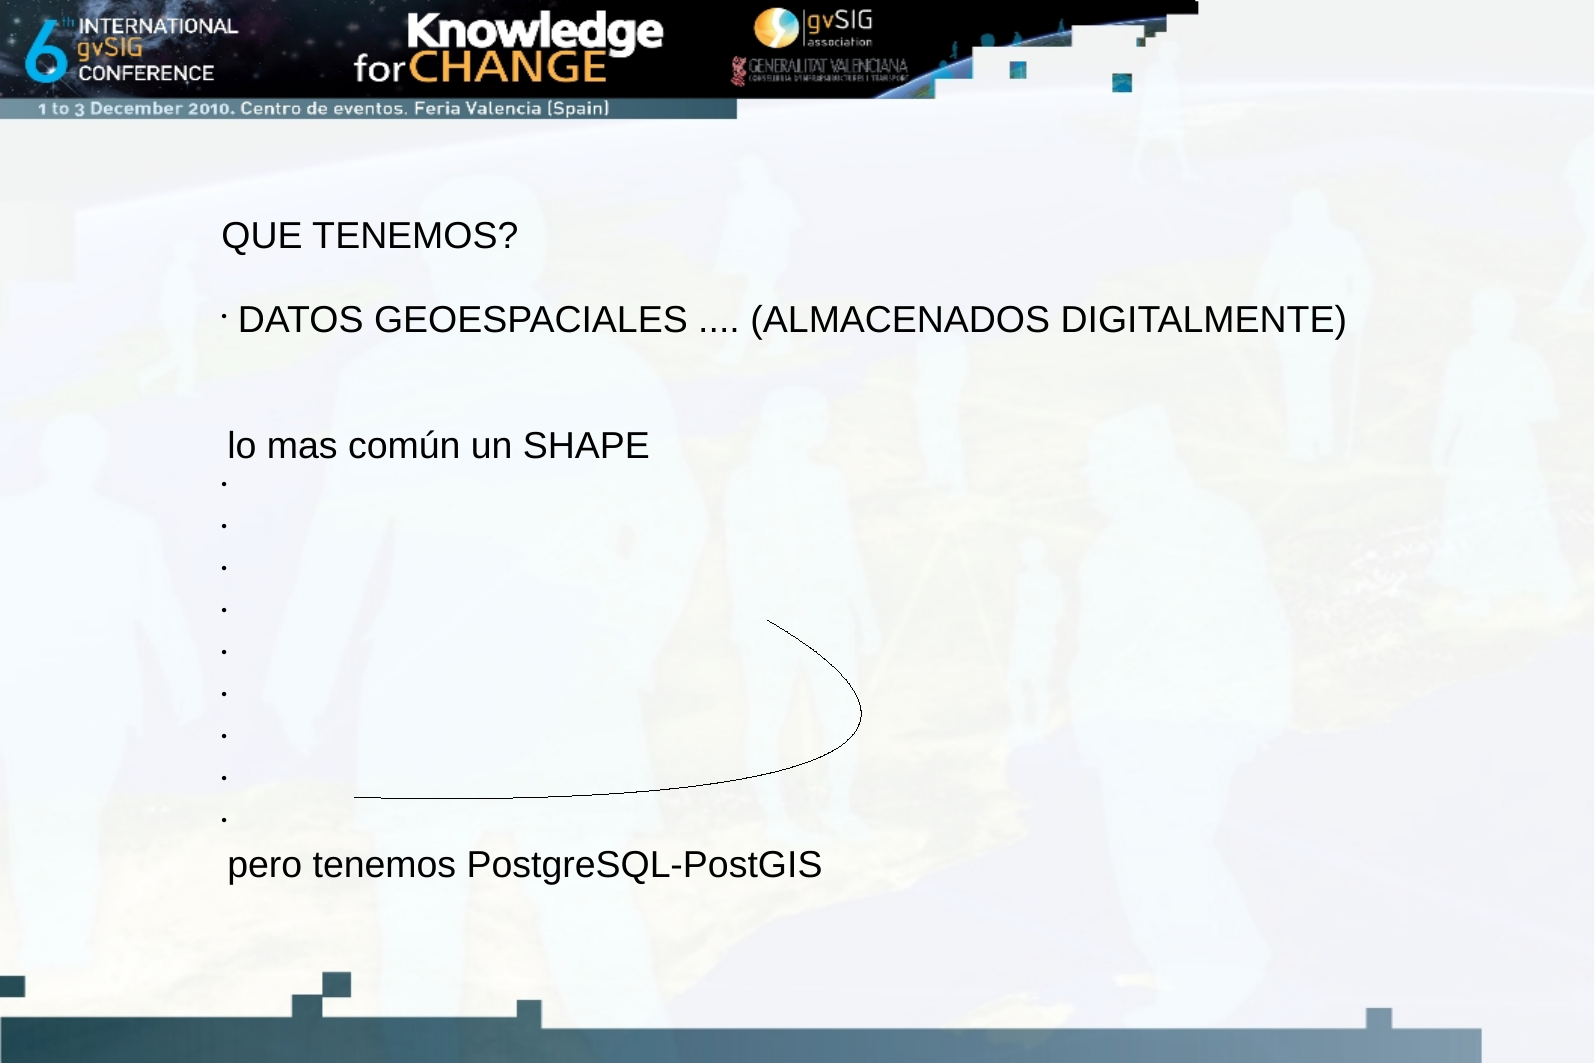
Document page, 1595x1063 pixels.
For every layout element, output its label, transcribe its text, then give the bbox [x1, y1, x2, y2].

picture [0, 0, 1595, 1063]
text_box QUE TENEMOS? DATOS GEOESPACIALES .... (ALMACENADOS DIGITALMENTE) lo mas común un SHAPE pero tenemos PostgreSQL-PostGIS [206, 206, 1365, 895]
